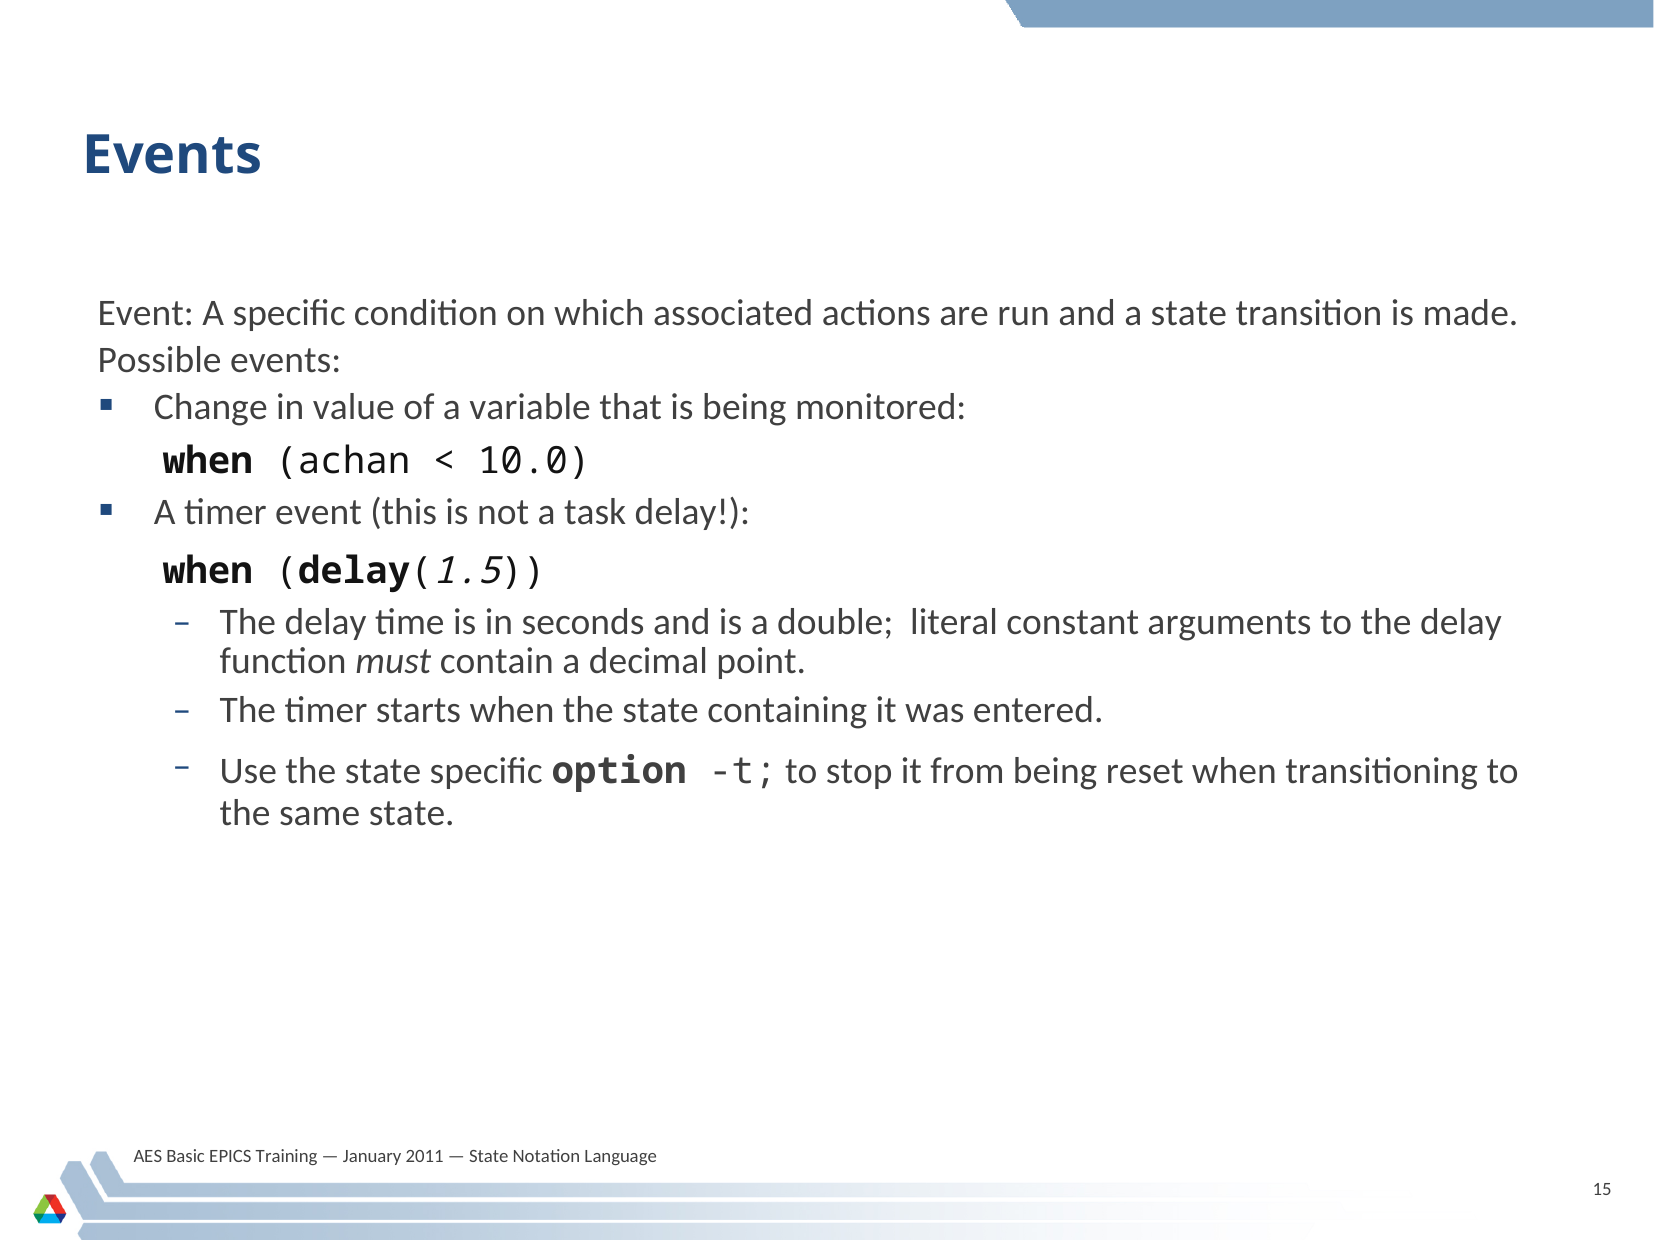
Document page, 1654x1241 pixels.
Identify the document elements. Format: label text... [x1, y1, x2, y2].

picture [0, 1143, 1654, 1240]
picture [0, 0, 1654, 29]
title Events [82, 49, 1571, 257]
list Event: A specific condition on which associated actions are run and a state transition is made. Possible events: Change in value of a variable that is being monitored: when (achan < 10.0) A timer event (this is not a task delay!): when (delay(1.5)) The delay time is in seconds and is a double; literal constant arguments to the delay function must contain a decimal point. The timer starts when the state containing it was entered. Use the state specific option -t; to stop it from being reset when transitioning to the same state. [82, 289, 1571, 1124]
